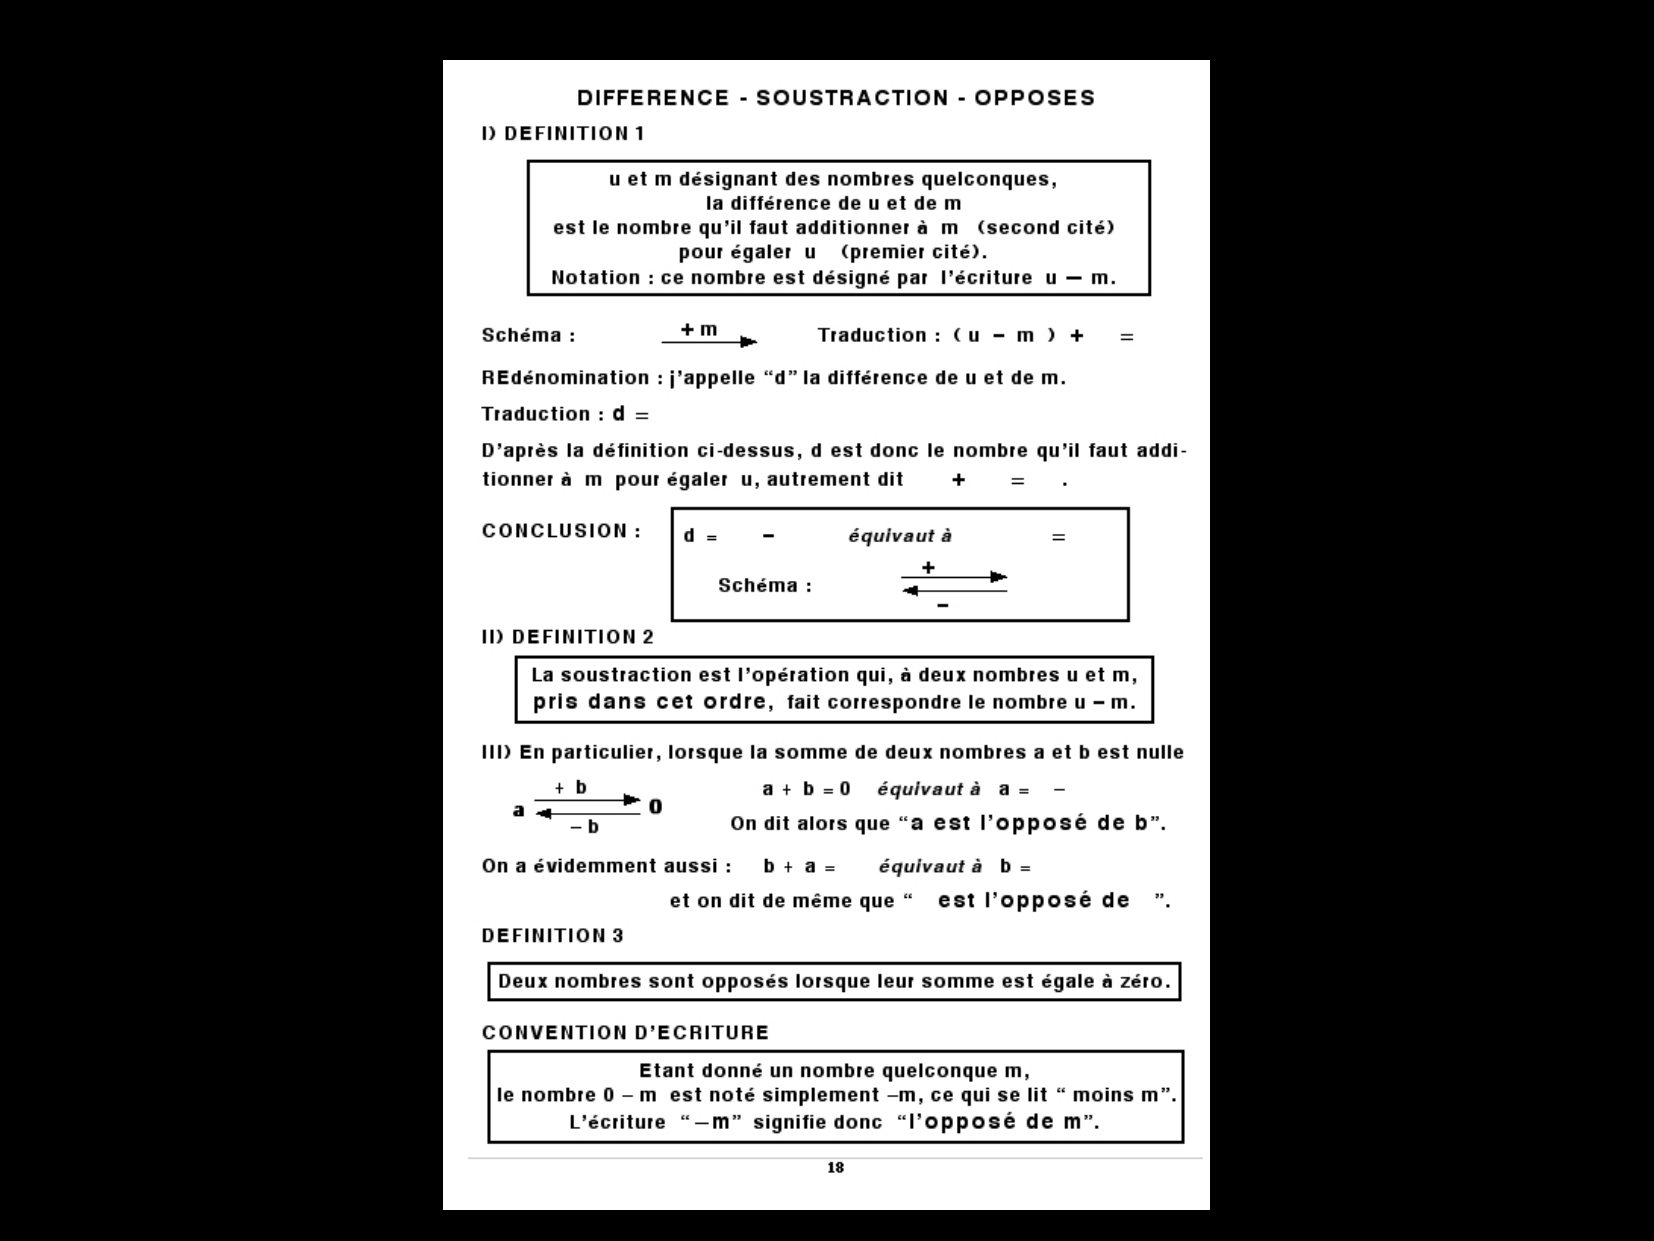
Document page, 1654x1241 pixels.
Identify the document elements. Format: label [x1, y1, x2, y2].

text_box [0, 0, 1654, 1241]
picture [468, 72, 1203, 1182]
